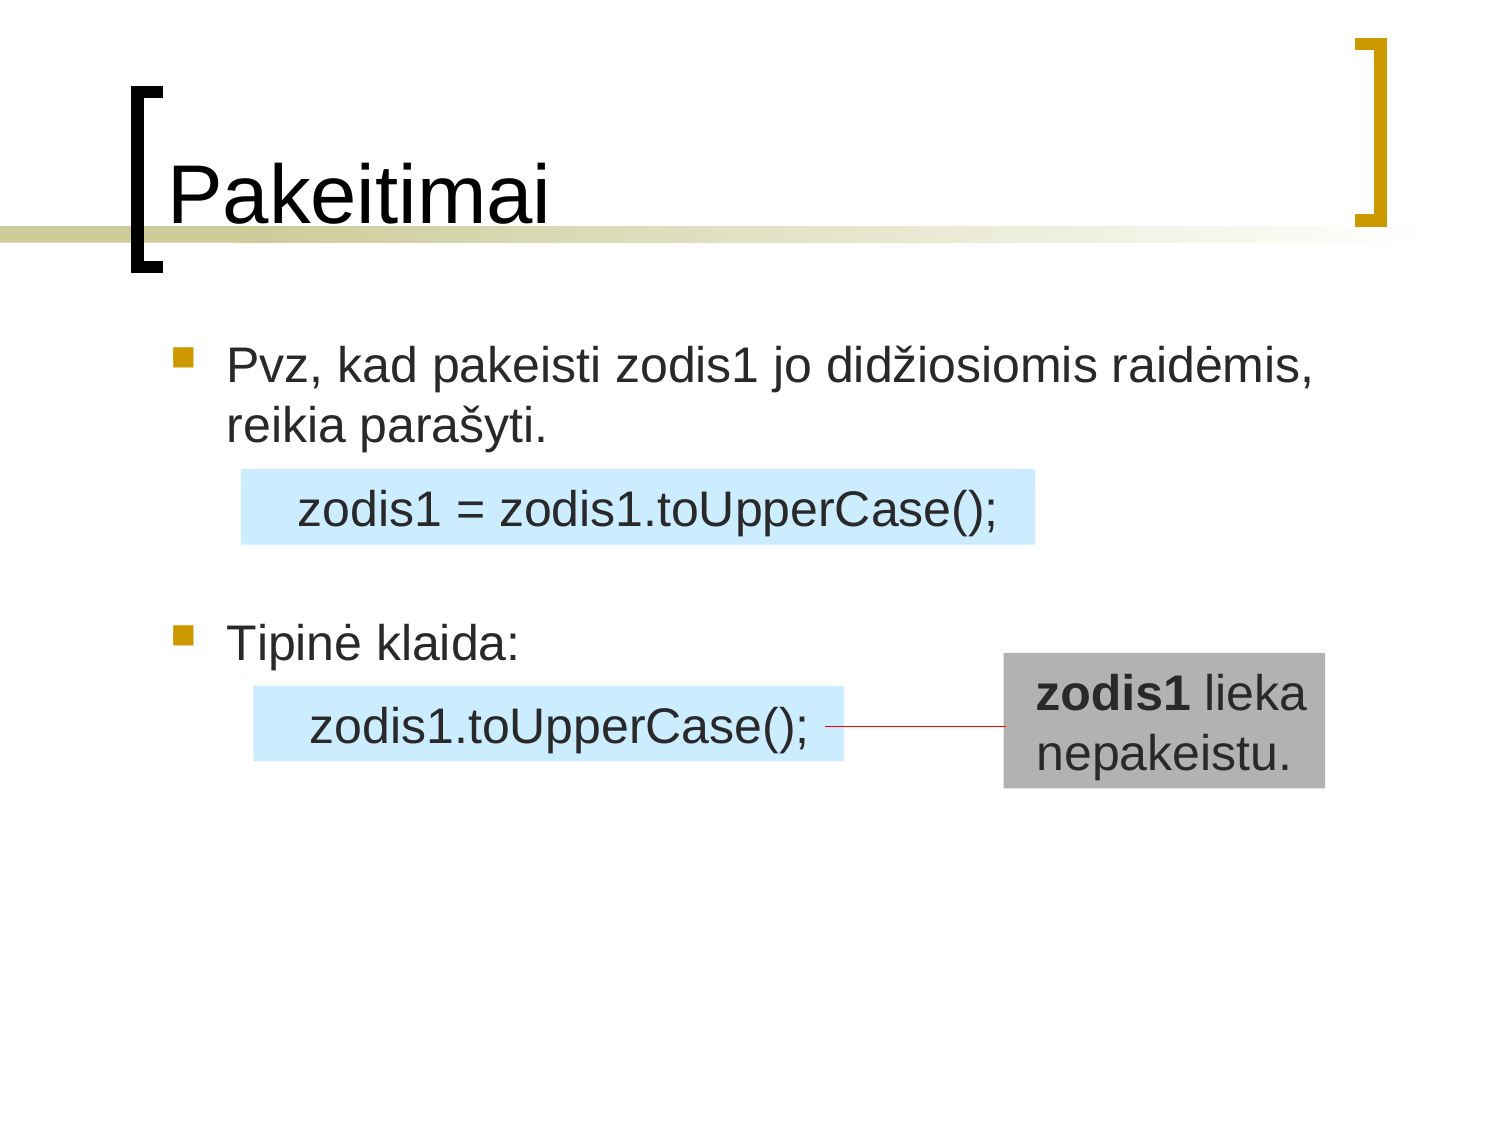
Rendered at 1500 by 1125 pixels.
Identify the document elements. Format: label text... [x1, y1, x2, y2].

text_box zodis1 lieka nepakeistu. [1003, 652, 1326, 789]
text_box zodis1.toUpperCase(); [253, 685, 845, 762]
text_box zodis1 = zodis1.toUpperCase(); [240, 469, 1036, 545]
list Pvz, kad pakeisti zodis1 jo didžiosiomis raidėmis, reikia parašyti. Tipinė klaida: [155, 324, 1413, 1001]
title Pakeitimai [152, 15, 1328, 248]
